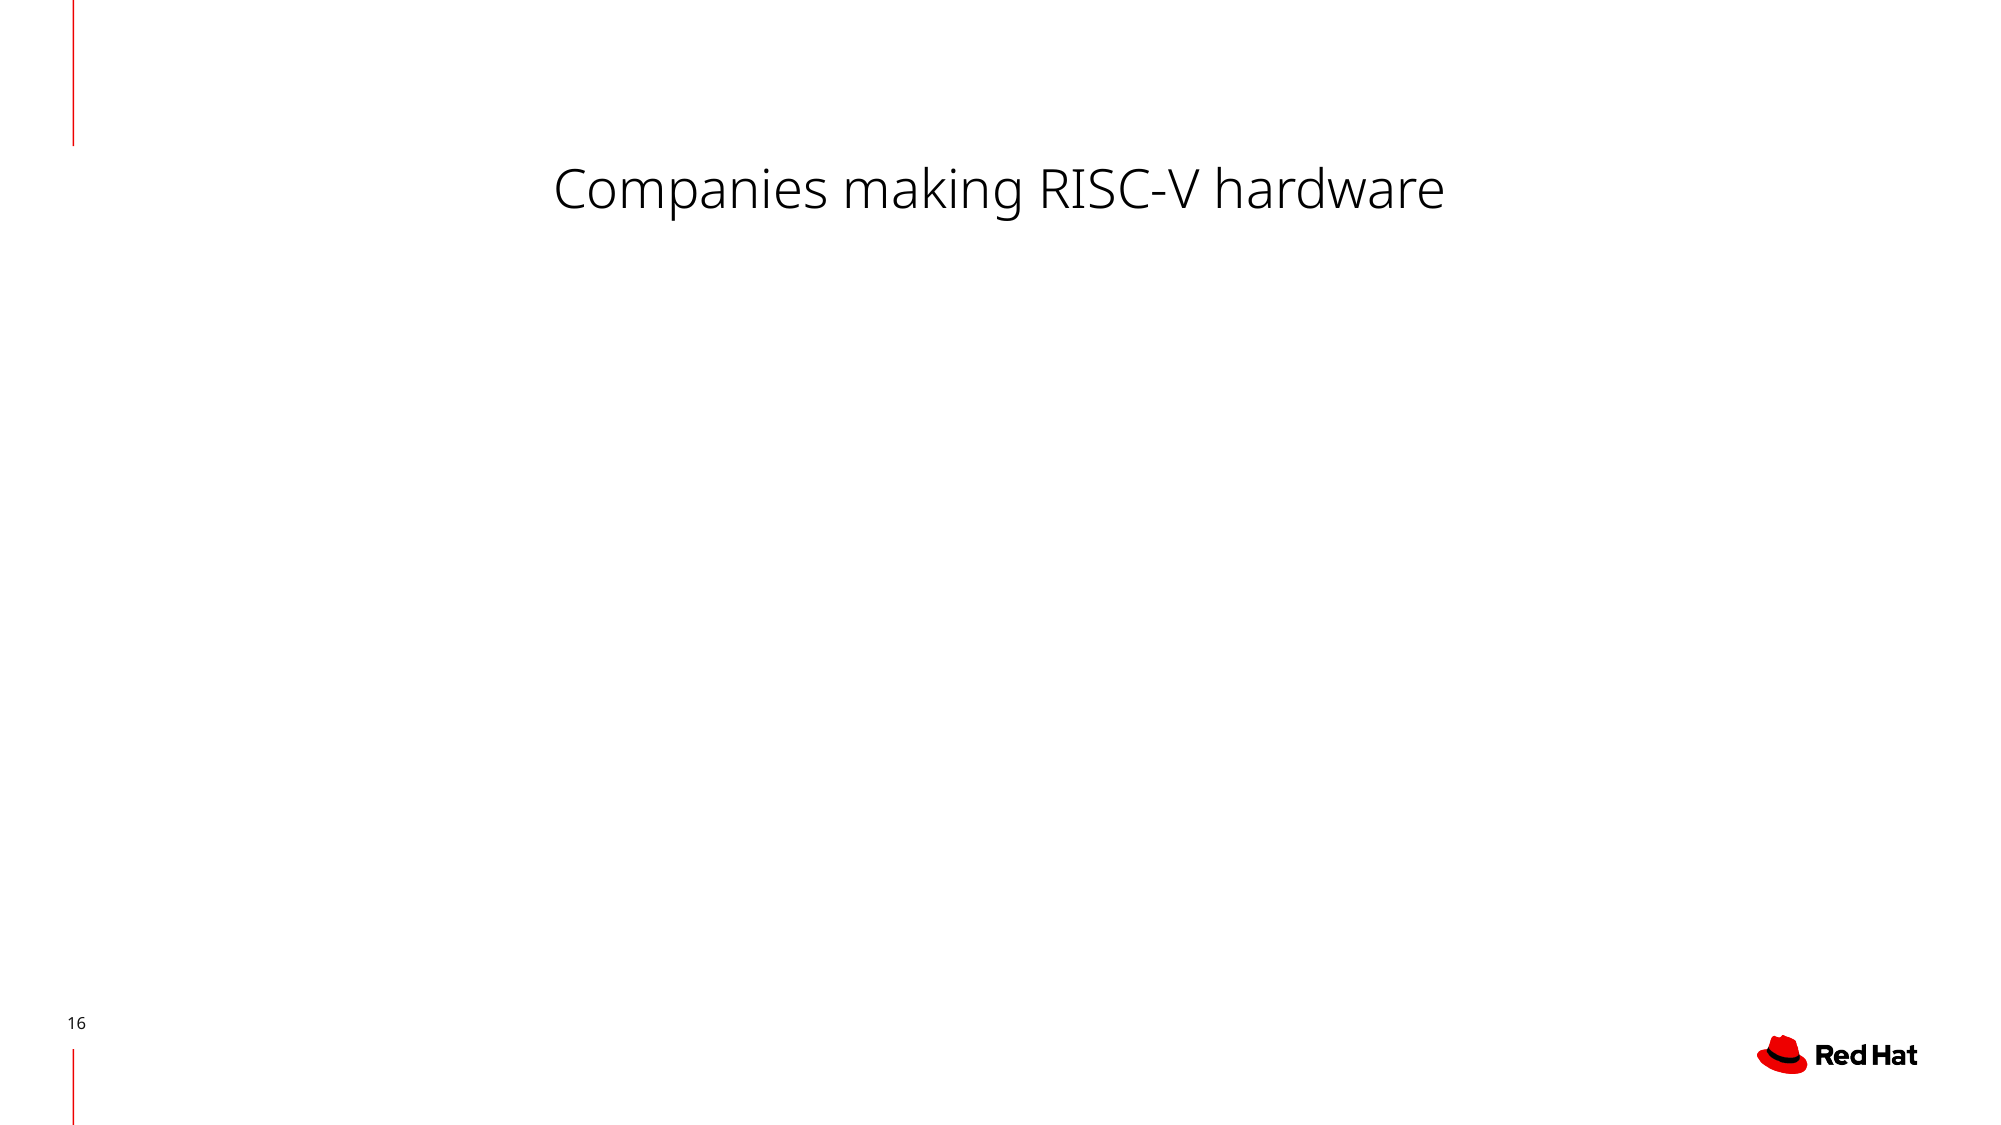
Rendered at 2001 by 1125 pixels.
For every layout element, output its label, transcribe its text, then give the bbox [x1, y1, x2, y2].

picture [1757, 1035, 1918, 1074]
title Companies making RISC-V hardware [288, 154, 1714, 314]
